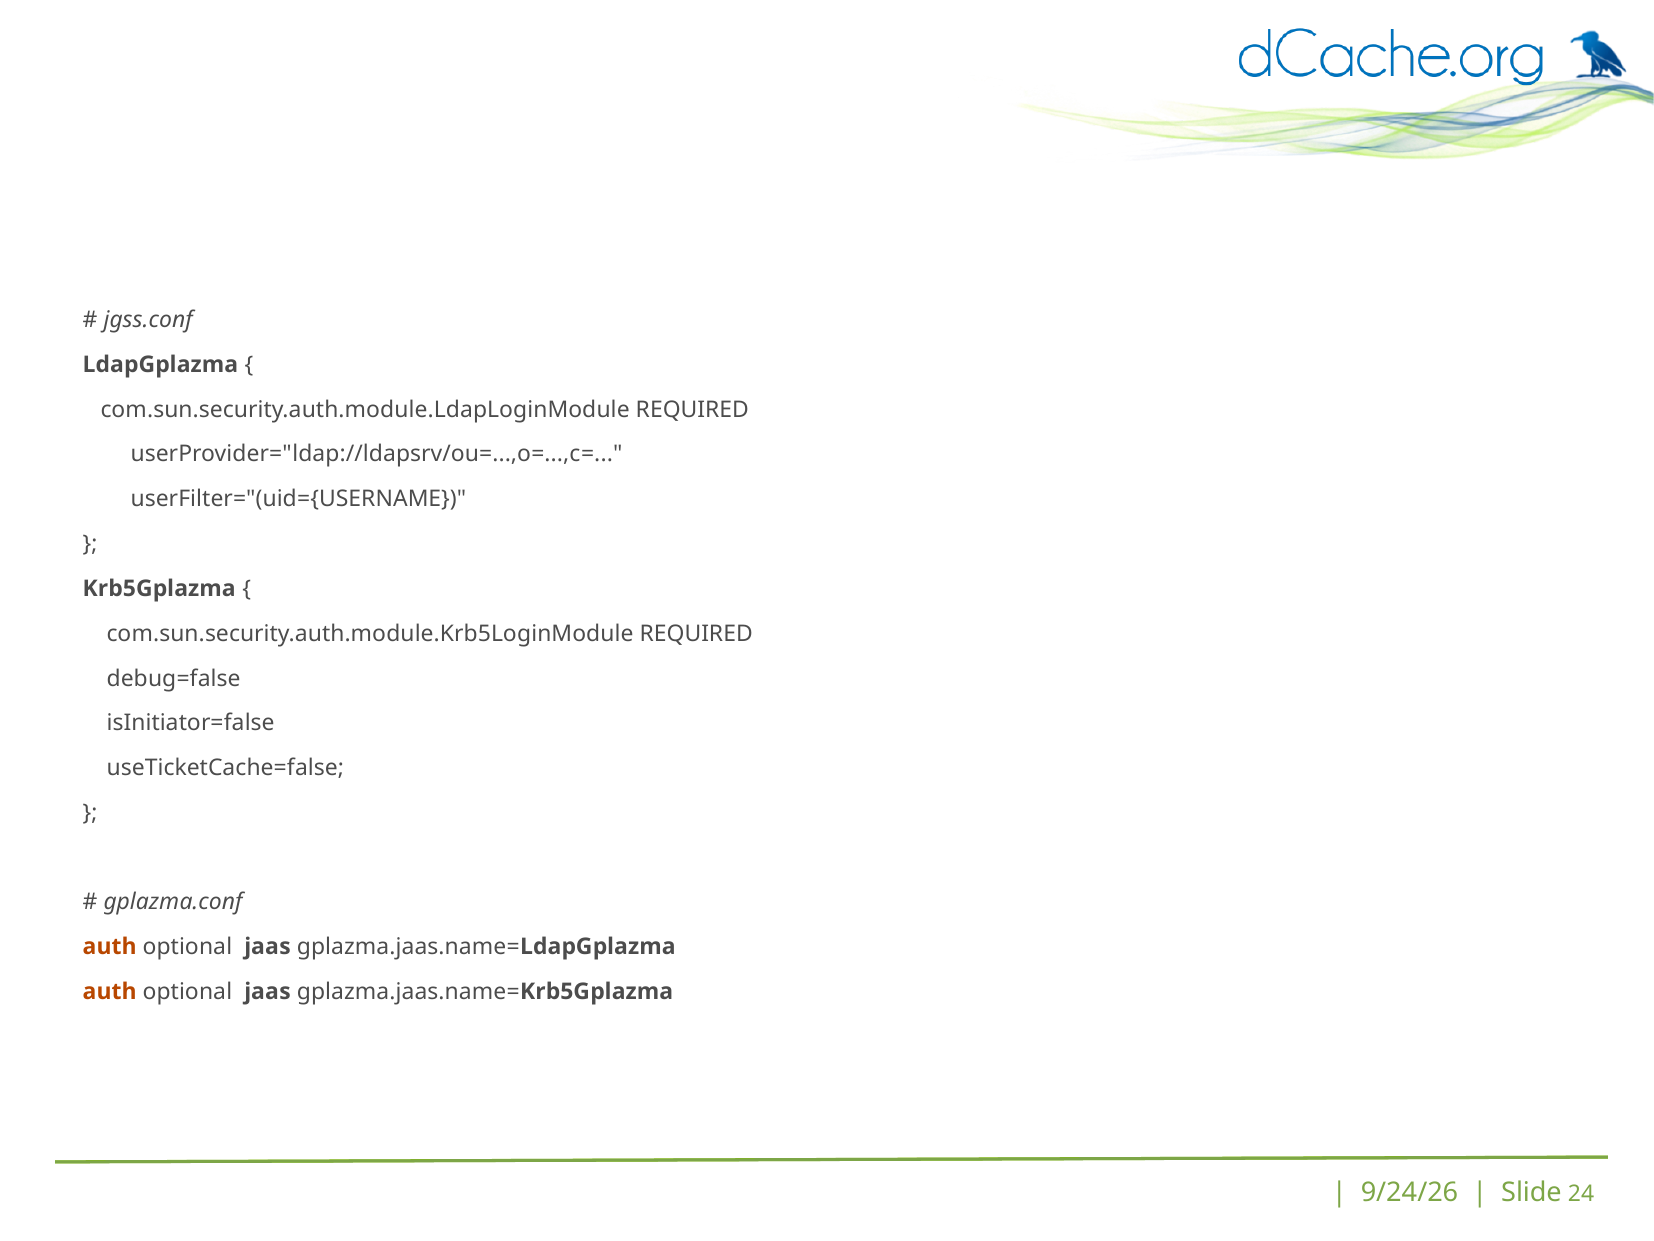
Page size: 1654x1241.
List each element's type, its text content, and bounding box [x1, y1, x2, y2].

picture [956, 16, 1654, 169]
list # jgss.conf LdapGplazma { com.sun.security.auth.module.LdapLoginModule REQUIRED userProvider="ldap://ldapsrv/ou=...,o=...,c=..." userFilter="(uid={USERNAME})" }; Krb5Gplazma { com.sun.security.auth.module.Krb5LoginModule REQUIRED debug=false isInitiator=false useTicketCache=false; }; # gplazma.conf auth optional jaas gplazma.jaas.name=LdapGplazma auth optional jaas gplazma.jaas.name=Krb5Gplazma [82, 302, 1571, 1023]
